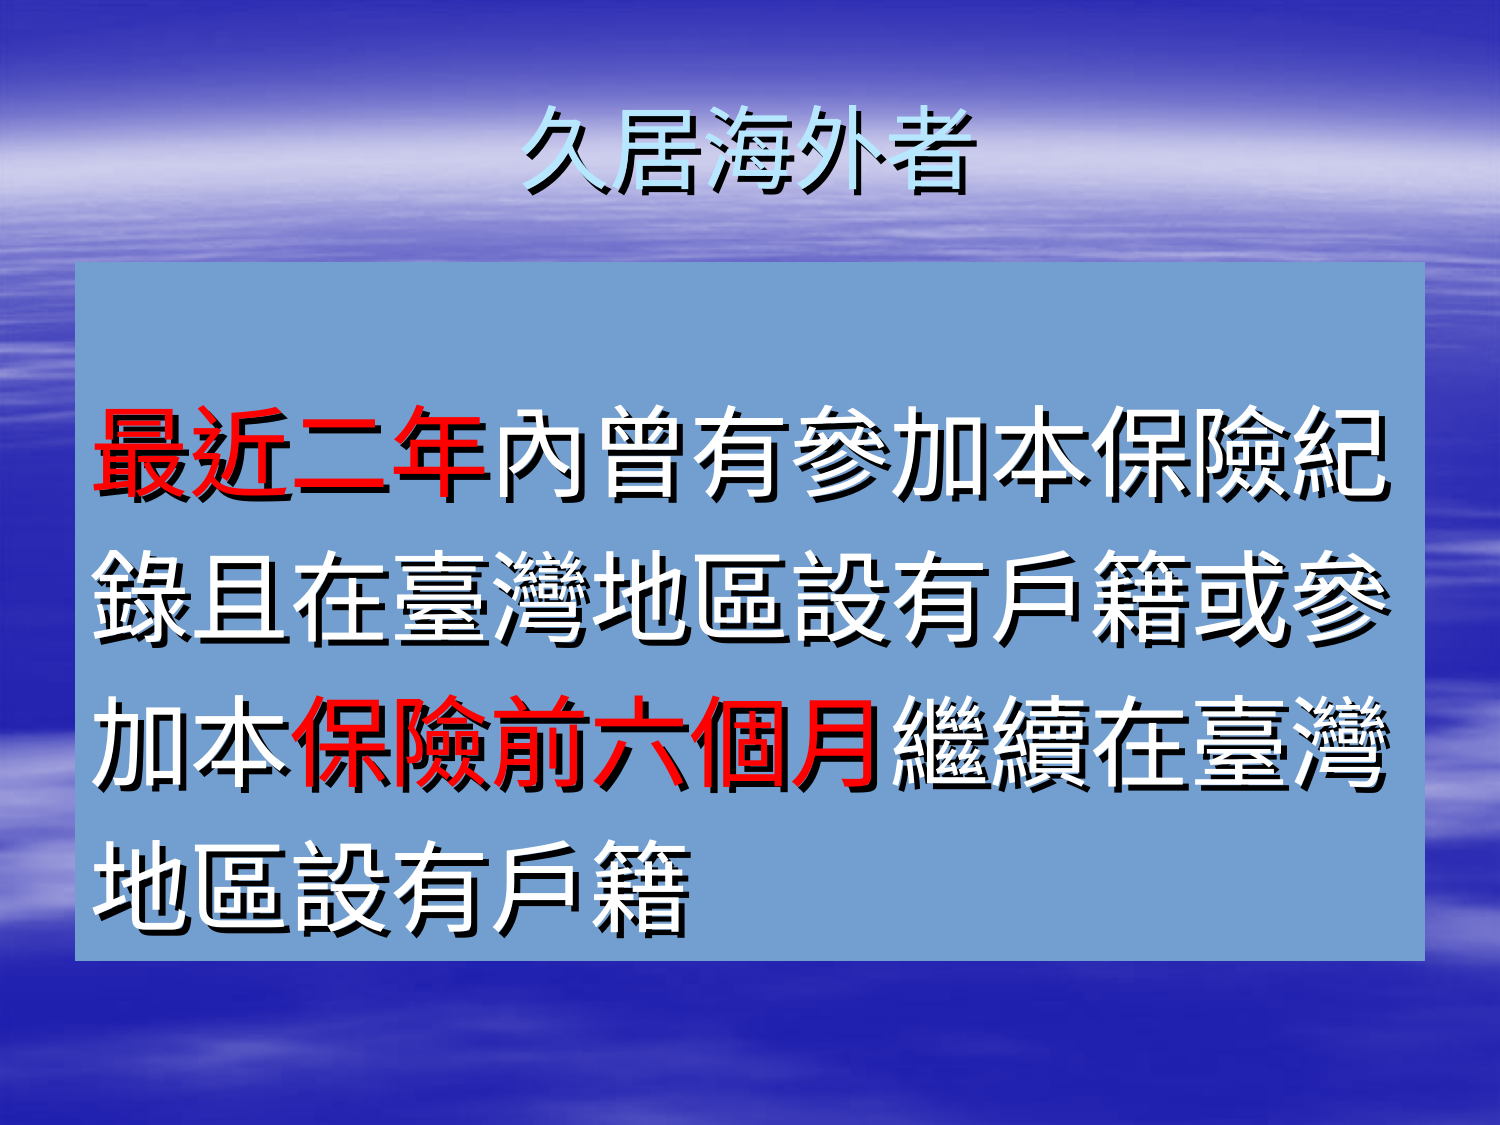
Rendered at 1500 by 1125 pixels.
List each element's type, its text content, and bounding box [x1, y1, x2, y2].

table_header 最近二年內曾有參加本保險紀錄且在臺灣地區設有戶籍或參加本保險前六個月繼續在臺灣地區設有戶籍 [75, 262, 1425, 961]
title 久居海外者 [49, 37, 1446, 255]
